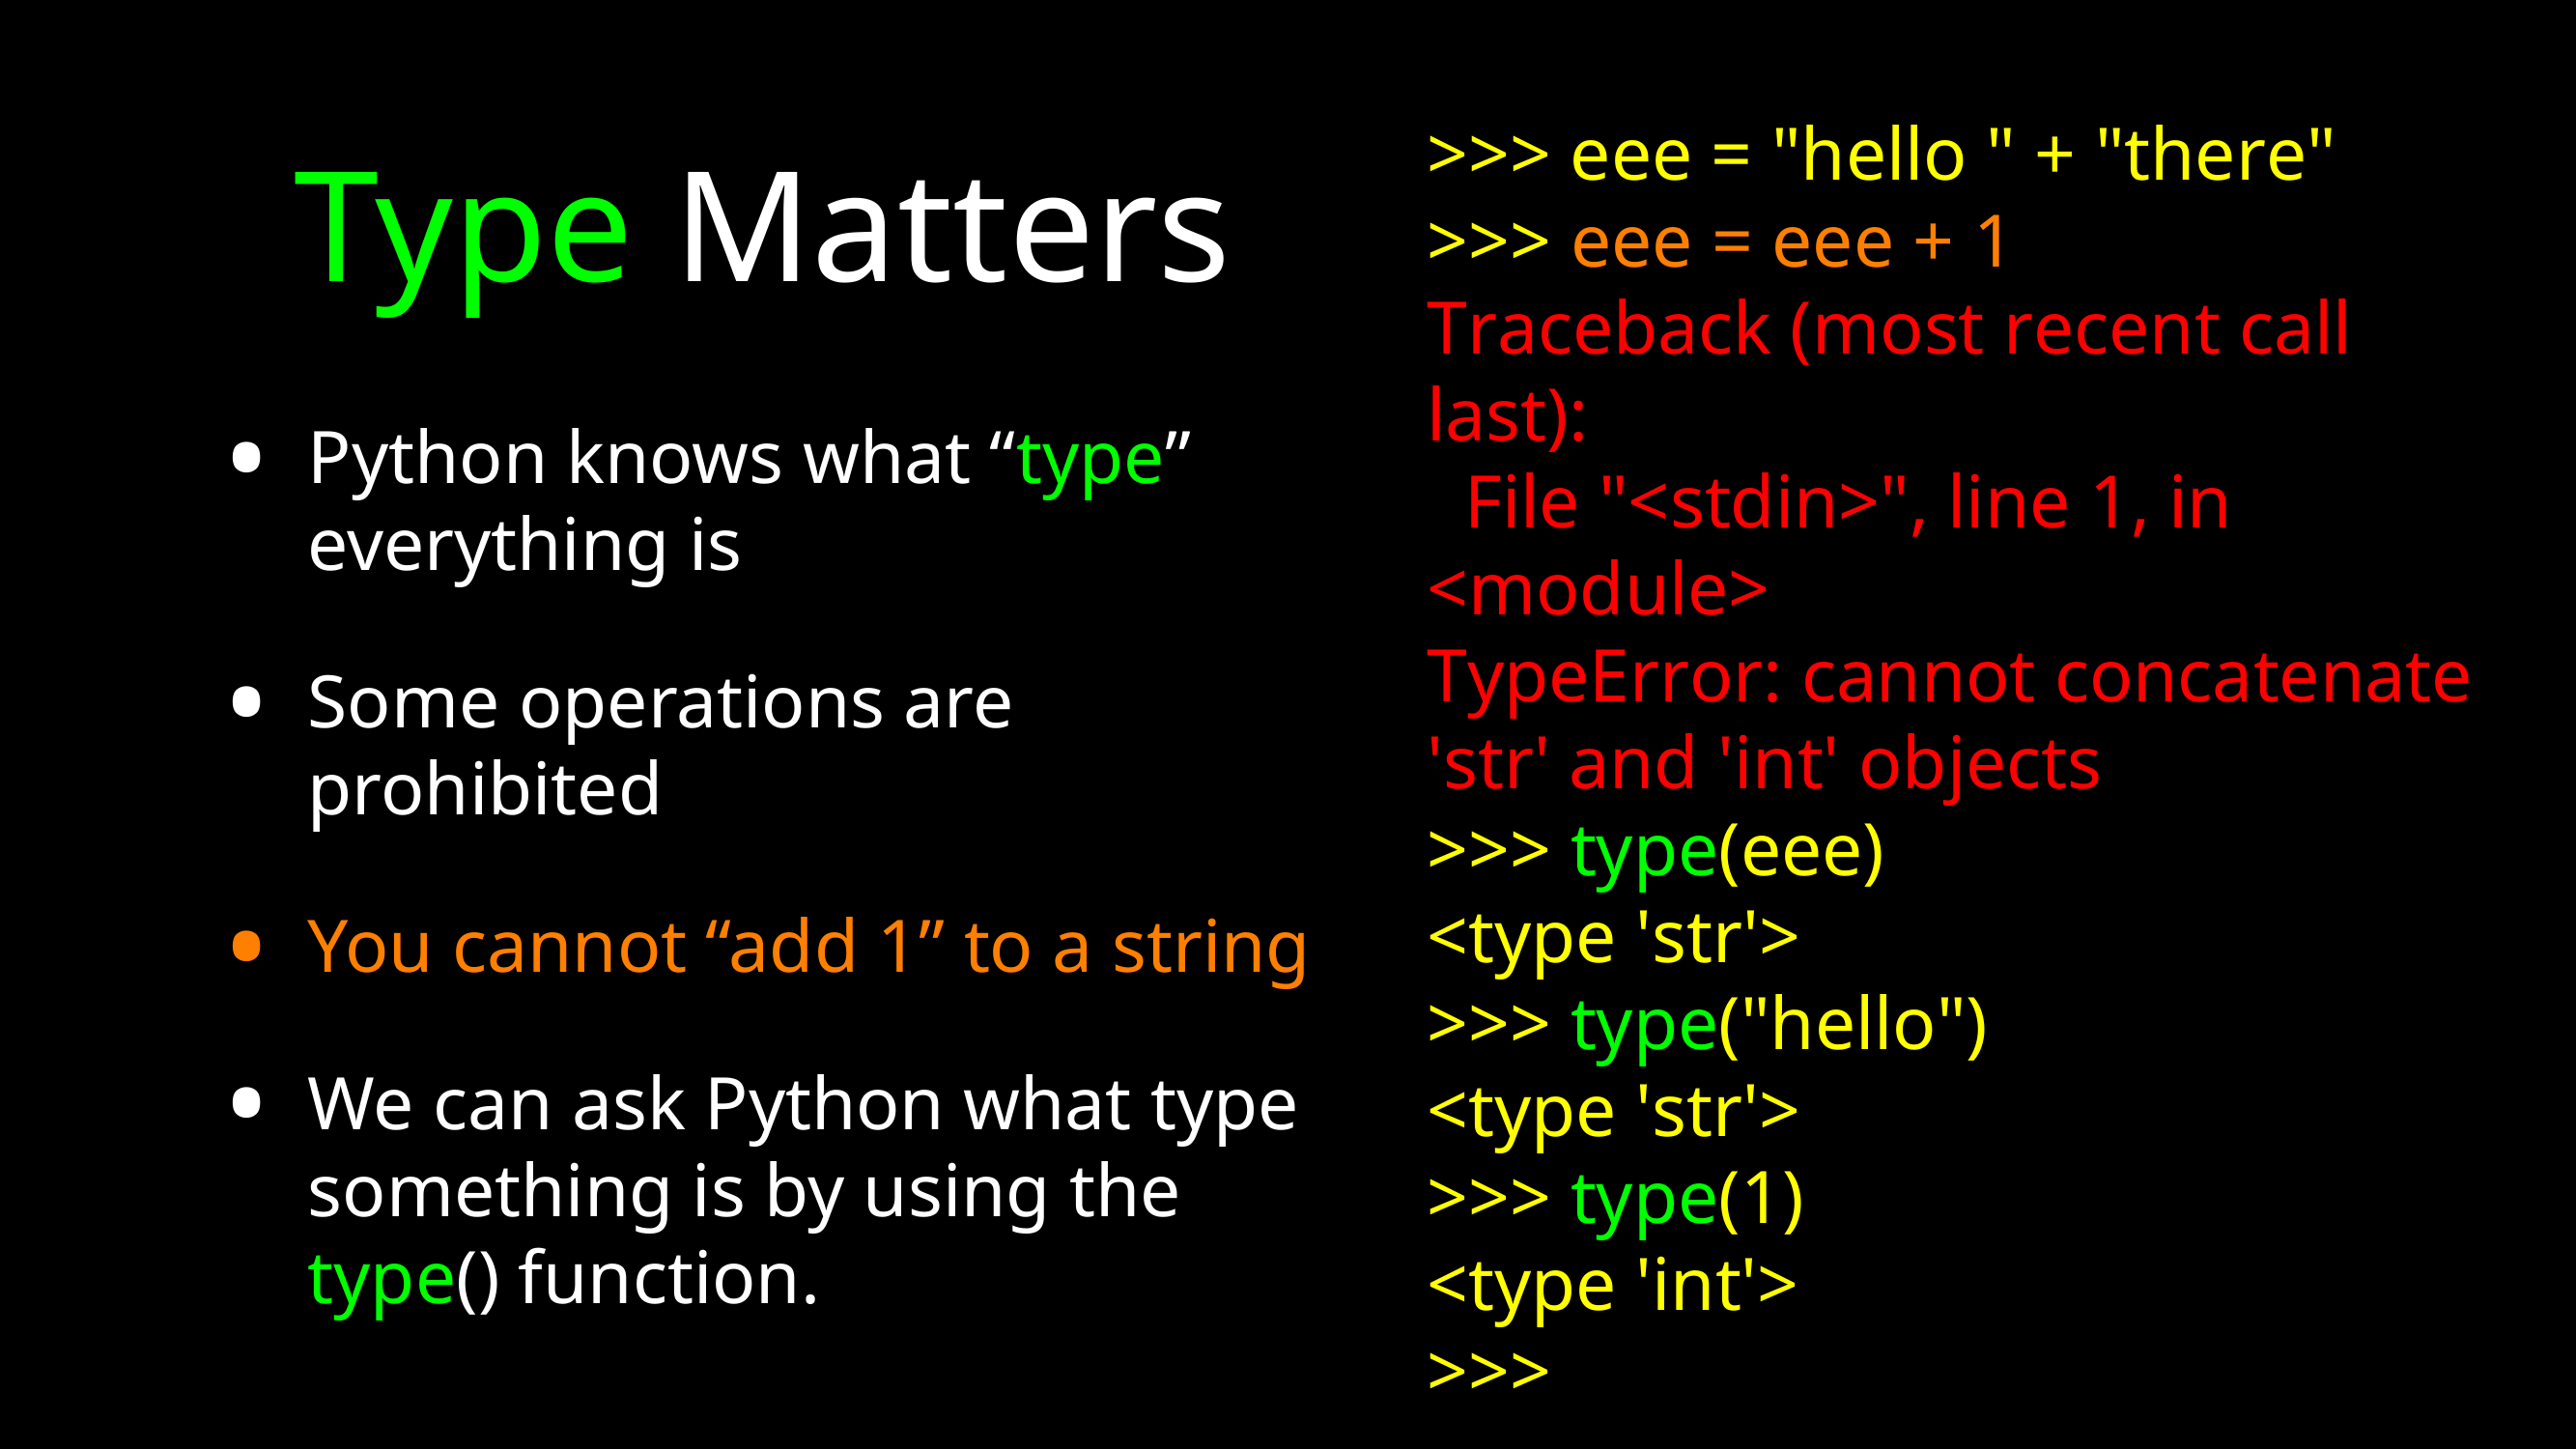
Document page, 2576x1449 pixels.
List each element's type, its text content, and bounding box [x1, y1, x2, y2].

title Type Matters [183, 38, 1343, 403]
text_box >>> eee = "hello " + "there" >>> eee = eee + 1 Traceback (most recent call last): File "<stdin>", line 1, in <module> TypeError: cannot concatenate 'str' and 'int' objects >>> type(eee) <type 'str'> >>> type("hello") <type 'str'> >>> type(1) <type 'int'> >>> [1427, 214, 2488, 1304]
list Python knows what “type” everything is Some operations are prohibited You cannot “add 1” to a string We can ask Python what type something is by using the type() function. [183, 412, 1367, 1317]
